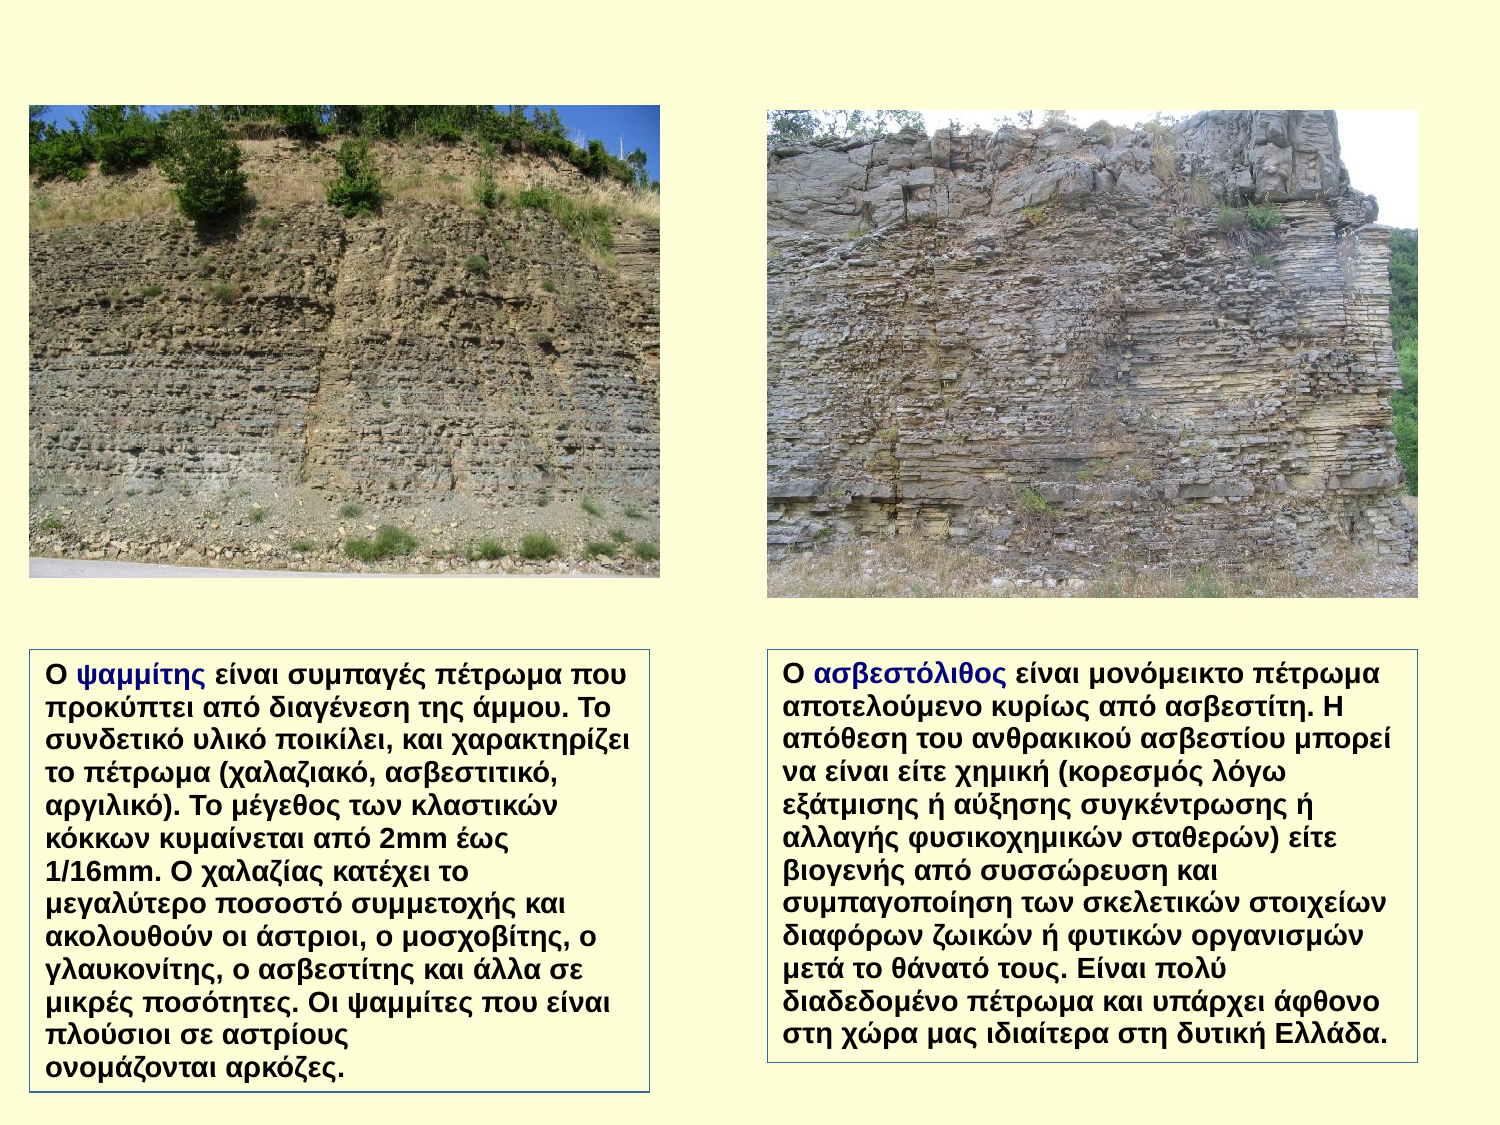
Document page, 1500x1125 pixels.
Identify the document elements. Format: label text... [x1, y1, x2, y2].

text_box Ο ψαμμίτης είναι συμπαγές πέτρωμα που προκύπτει από διαγένεση της άμμου. Το συνδετικό υλικό ποικίλει, και χαρακτηρίζει το πέτρωμα (χαλαζιακό, ασβεστιτικό, αργιλικό). Το μέγεθος των κλαστικών κόκκων κυμαίνεται από 2mm έως 1/16mm. O χαλαζίας κατέχει το μεγαλύτερο ποσοστό συμμετοχής και ακολουθούν οι άστριοι, ο μοσχοβίτης, ο γλαυκονίτης, ο ασβεστίτης και άλλα σε μικρές ποσότητες. Οι ψαμμίτες που είναι πλούσιοι σε αστρίους ονομάζονται αρκόζες. [29, 649, 650, 1093]
picture [29, 105, 660, 578]
text_box Ο ασβεστόλιθος είναι μονόμεικτο πέτρωμα αποτελούμενο κυρίως από ασβεστίτη. Η απόθεση του ανθρακικού ασβεστίου μπορεί να είναι είτε χημική (κορεσμός λόγω εξάτμισης ή αύξησης συγκέντρωσης ή αλλαγής φυσικοχημικών σταθερών) είτε βιογενής από συσσώρευση και συμπαγοποίηση των σκελετικών στοιχείων διαφόρων ζωικών ή φυτικών οργανισμών μετά το θάνατό τους. Είναι πολύ διαδεδομένο πέτρωμα και υπάρχει άφθονο στη χώρα μας ιδιαίτερα στη δυτική Ελλάδα. [767, 649, 1418, 1063]
picture [767, 110, 1418, 598]
